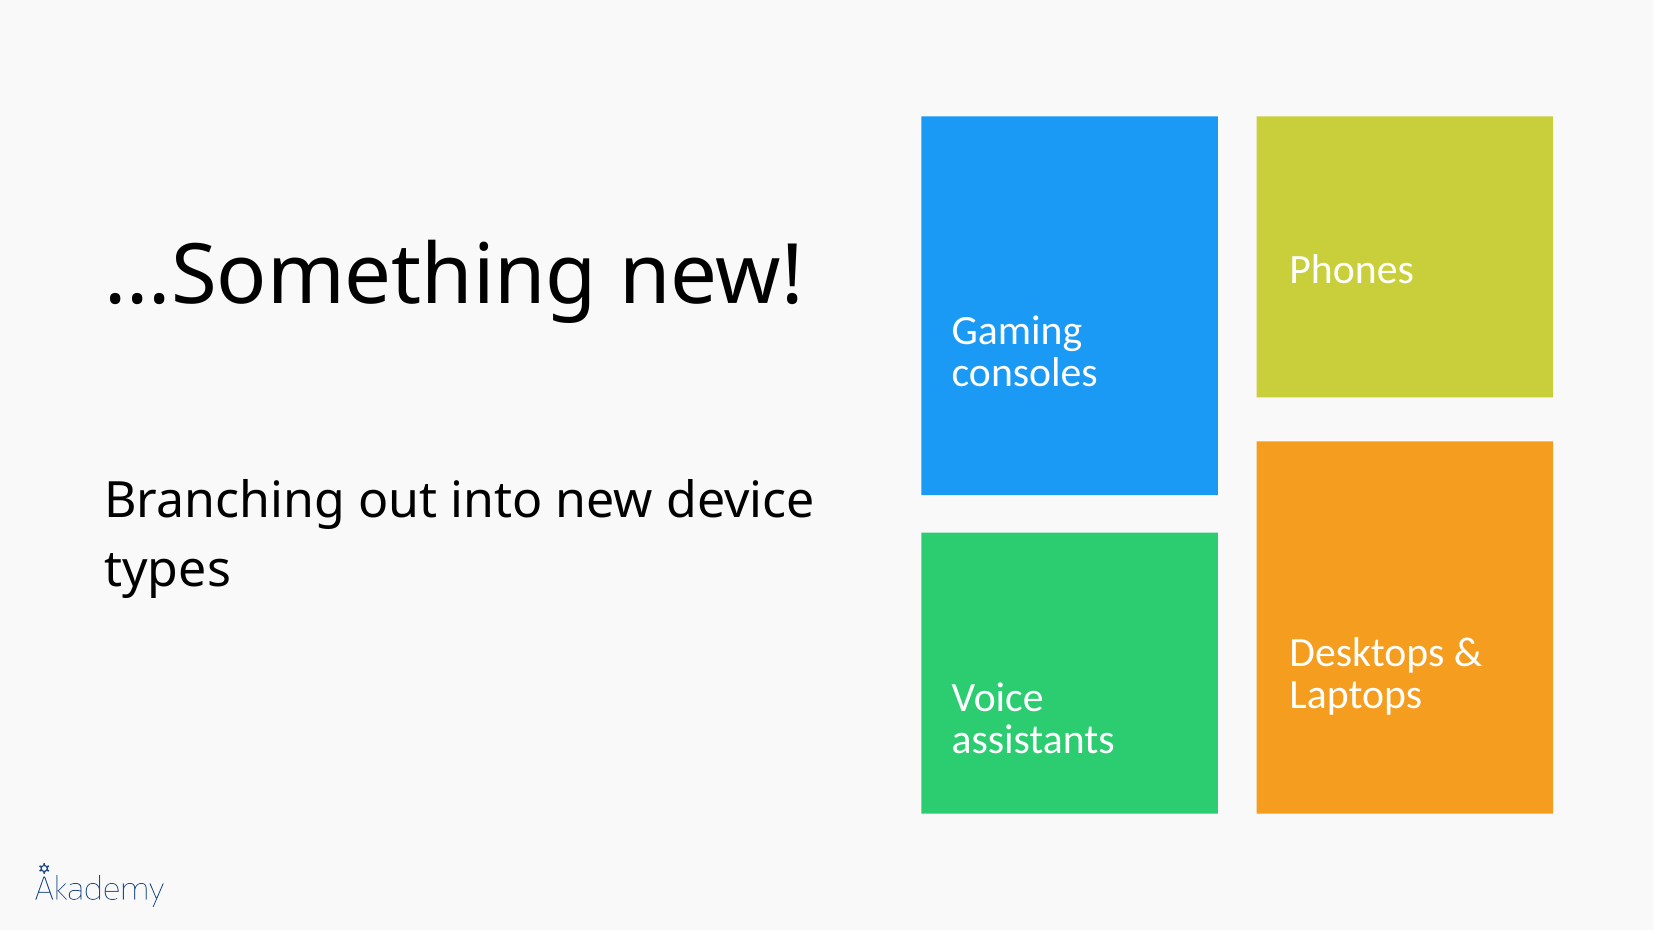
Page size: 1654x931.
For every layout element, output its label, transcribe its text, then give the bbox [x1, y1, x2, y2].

text_box Voice assistants [936, 673, 1201, 826]
text_box Desktops & Laptops [1274, 627, 1538, 727]
text_box [1256, 116, 1554, 398]
text_box [921, 116, 1218, 496]
text_box [921, 532, 1218, 814]
text_box [1256, 441, 1554, 814]
text_box Phones [1274, 245, 1538, 344]
text_box Gaming consoles [936, 305, 1201, 405]
text_box ...Something new! Branching out into new device types [89, 206, 863, 768]
picture [35, 863, 164, 907]
